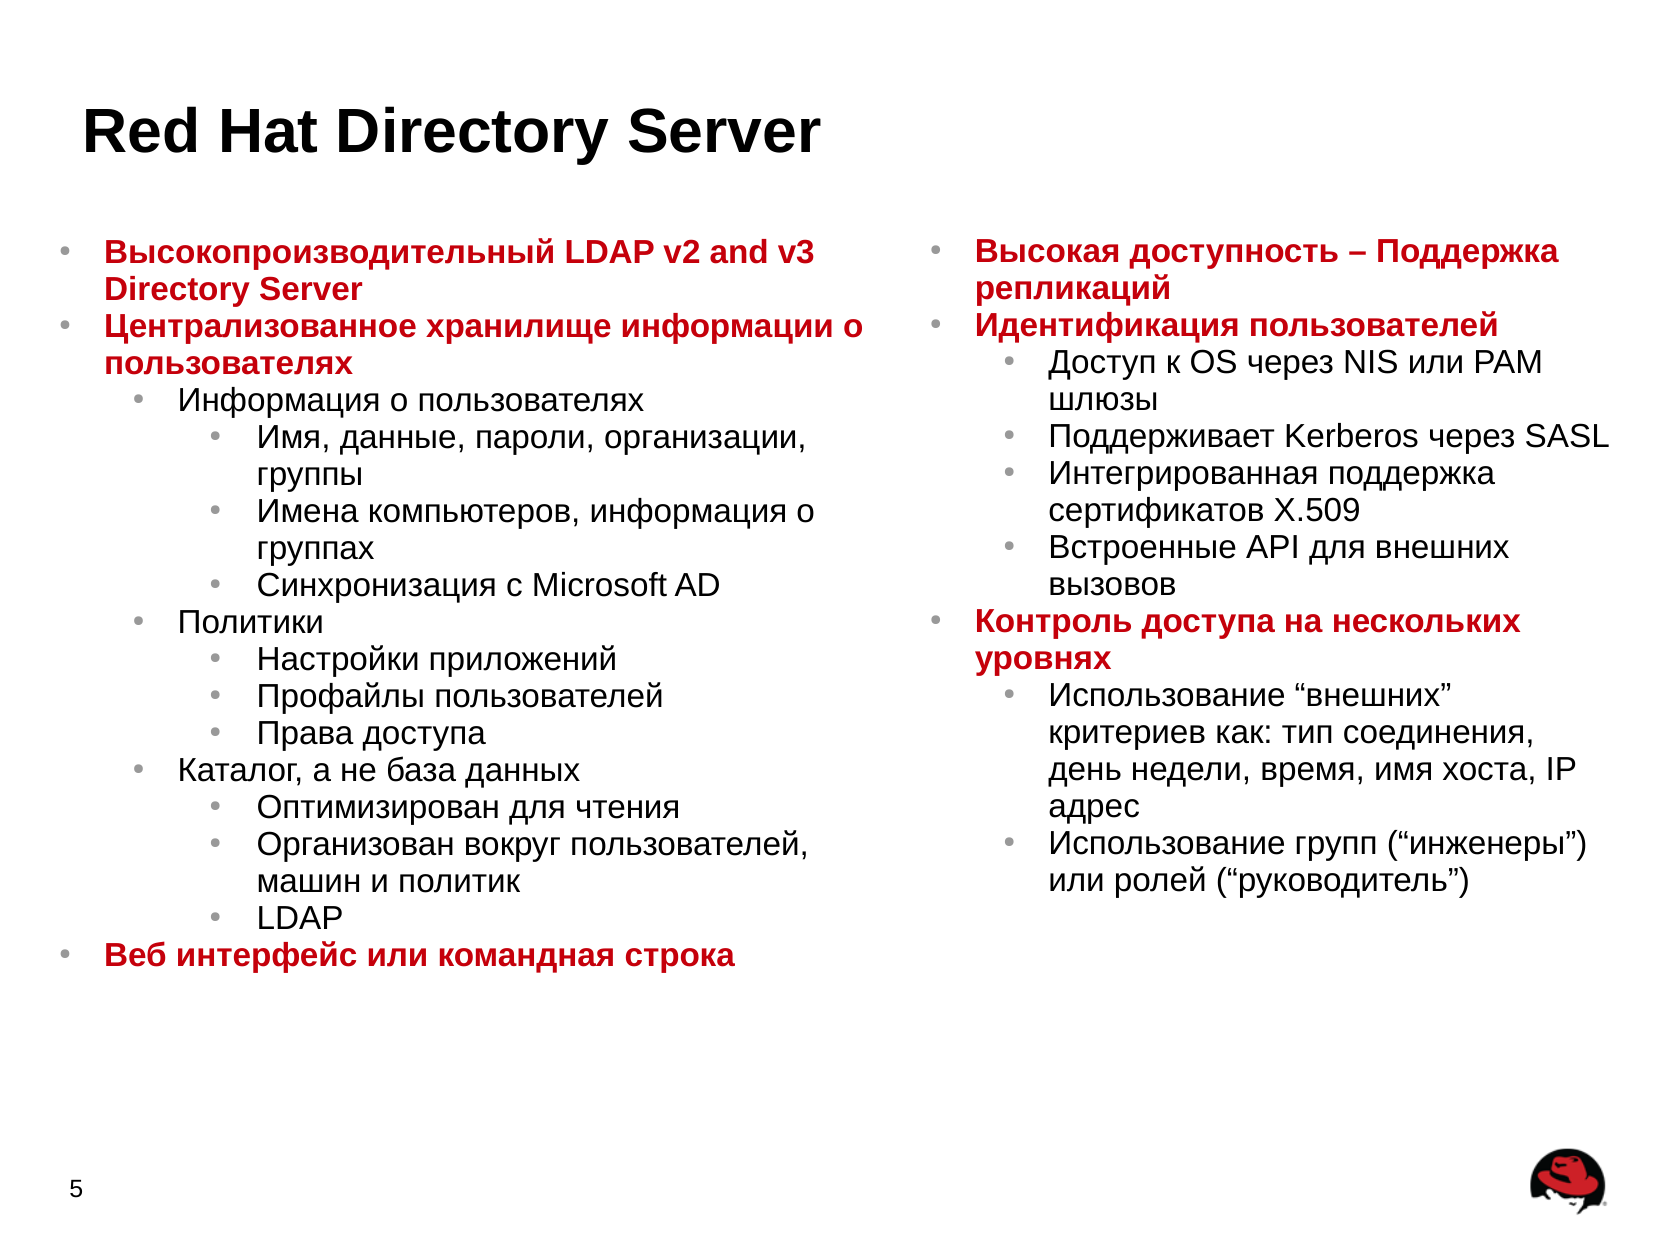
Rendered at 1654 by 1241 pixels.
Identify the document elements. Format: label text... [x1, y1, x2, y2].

text_box Высокопроизводительный LDAP v2 and v3 Directory Server Централизованное хранилище информации о пользователях Информация о пользователях Имя, данные, пароли, организации, группы Имена компьютеров, информация о группах Синхронизация с Microsoft AD Политики Настройки приложений Профайлы пользователей Права доступа Каталог, а не база данных Оптимизирован для чтения Организован вокруг пользователей, машин и политик LDAP Веб интерфейс или командная строка [29, 226, 892, 1035]
title Red Hat Directory Server [82, 37, 1571, 226]
text_box Высокая доступность – Поддержка репликаций Идентификация пользователей Доступ к OS через NIS или PAM шлюзы Поддерживает Kerberos через SASL Интегрированная поддержка сертификатов X.509 Встроенные API для внешних вызовов Контроль доступа на нескольких уровнях Использование “внешних” критериев как: тип соединения, день недели, время, имя хоста, IP адрес Использование групп (“инженеры”) или ролей (“руководитель”) [900, 225, 1627, 1034]
picture [1529, 1146, 1613, 1224]
